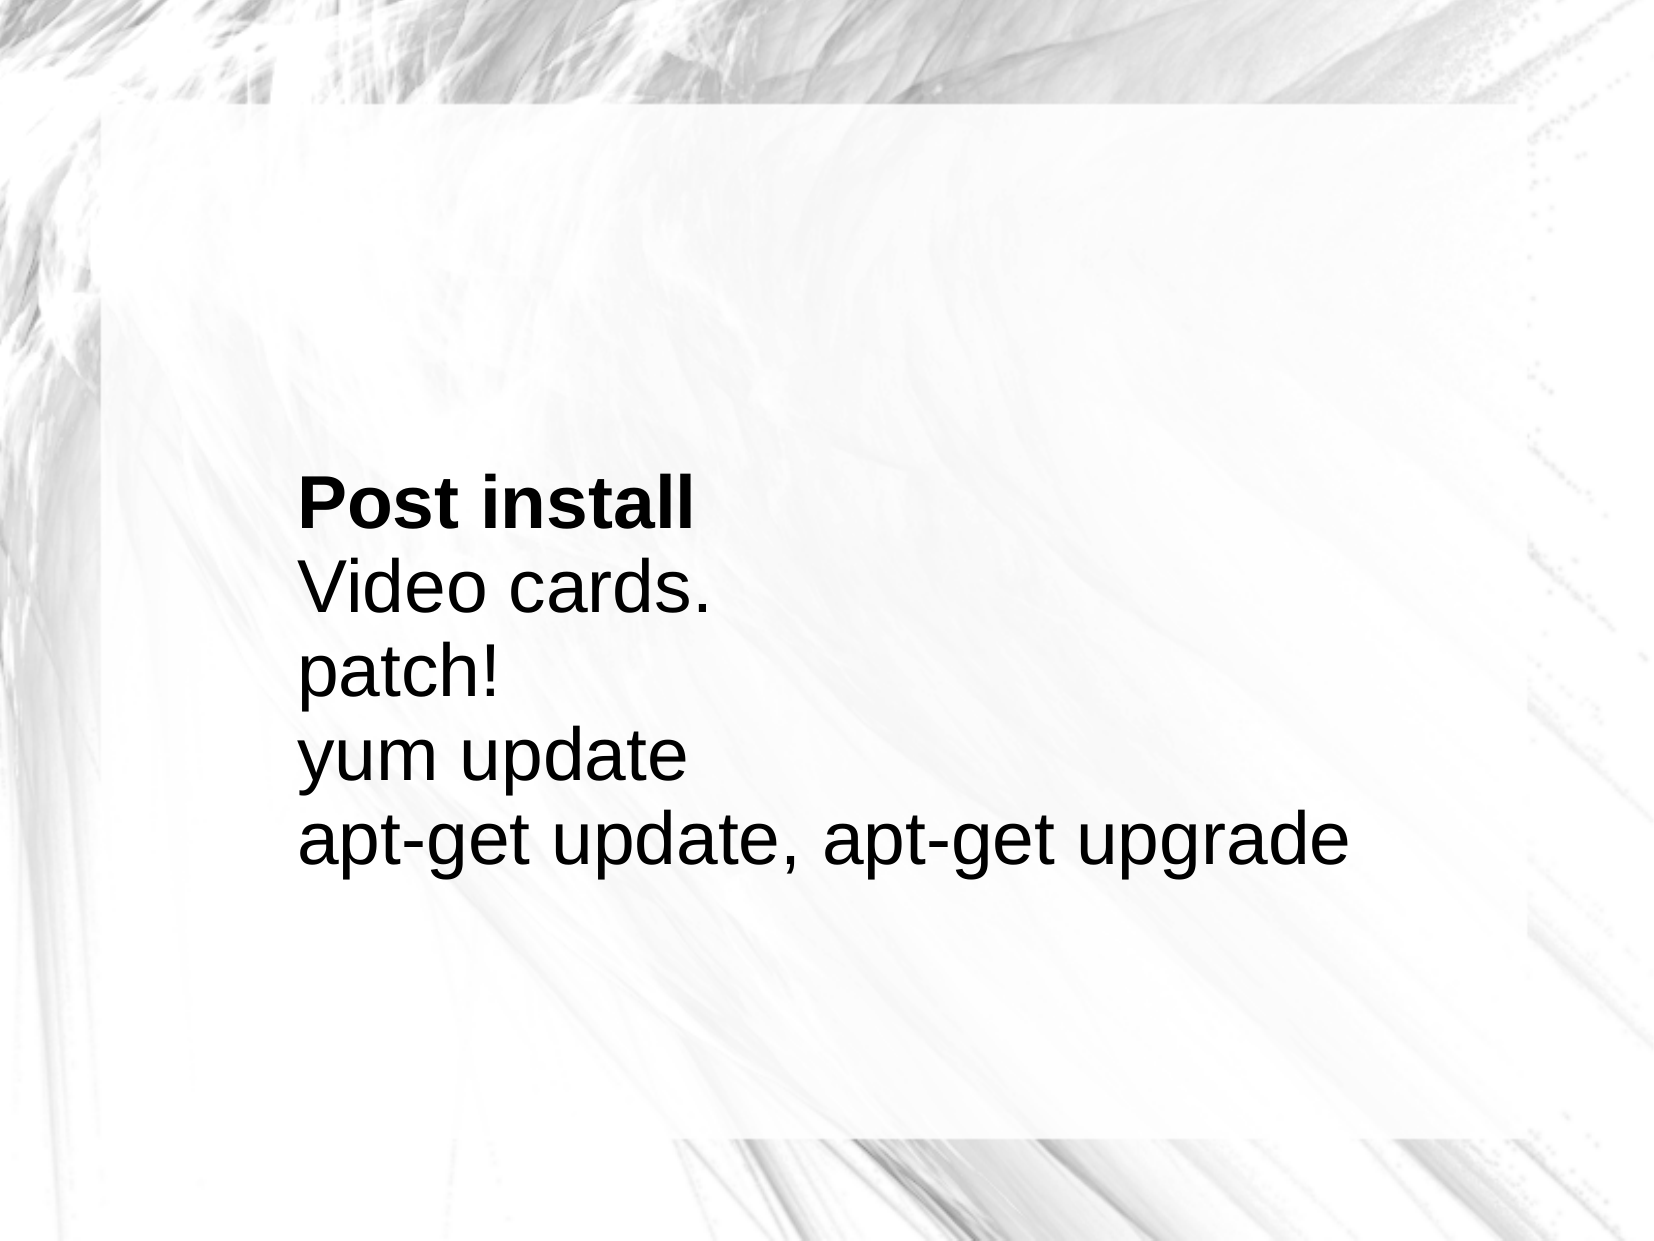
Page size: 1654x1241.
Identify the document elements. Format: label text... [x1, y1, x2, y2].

text_box Post install Video cards. patch! yum update apt-get update, apt-get upgrade [282, 453, 1368, 844]
picture [0, 0, 1654, 1241]
